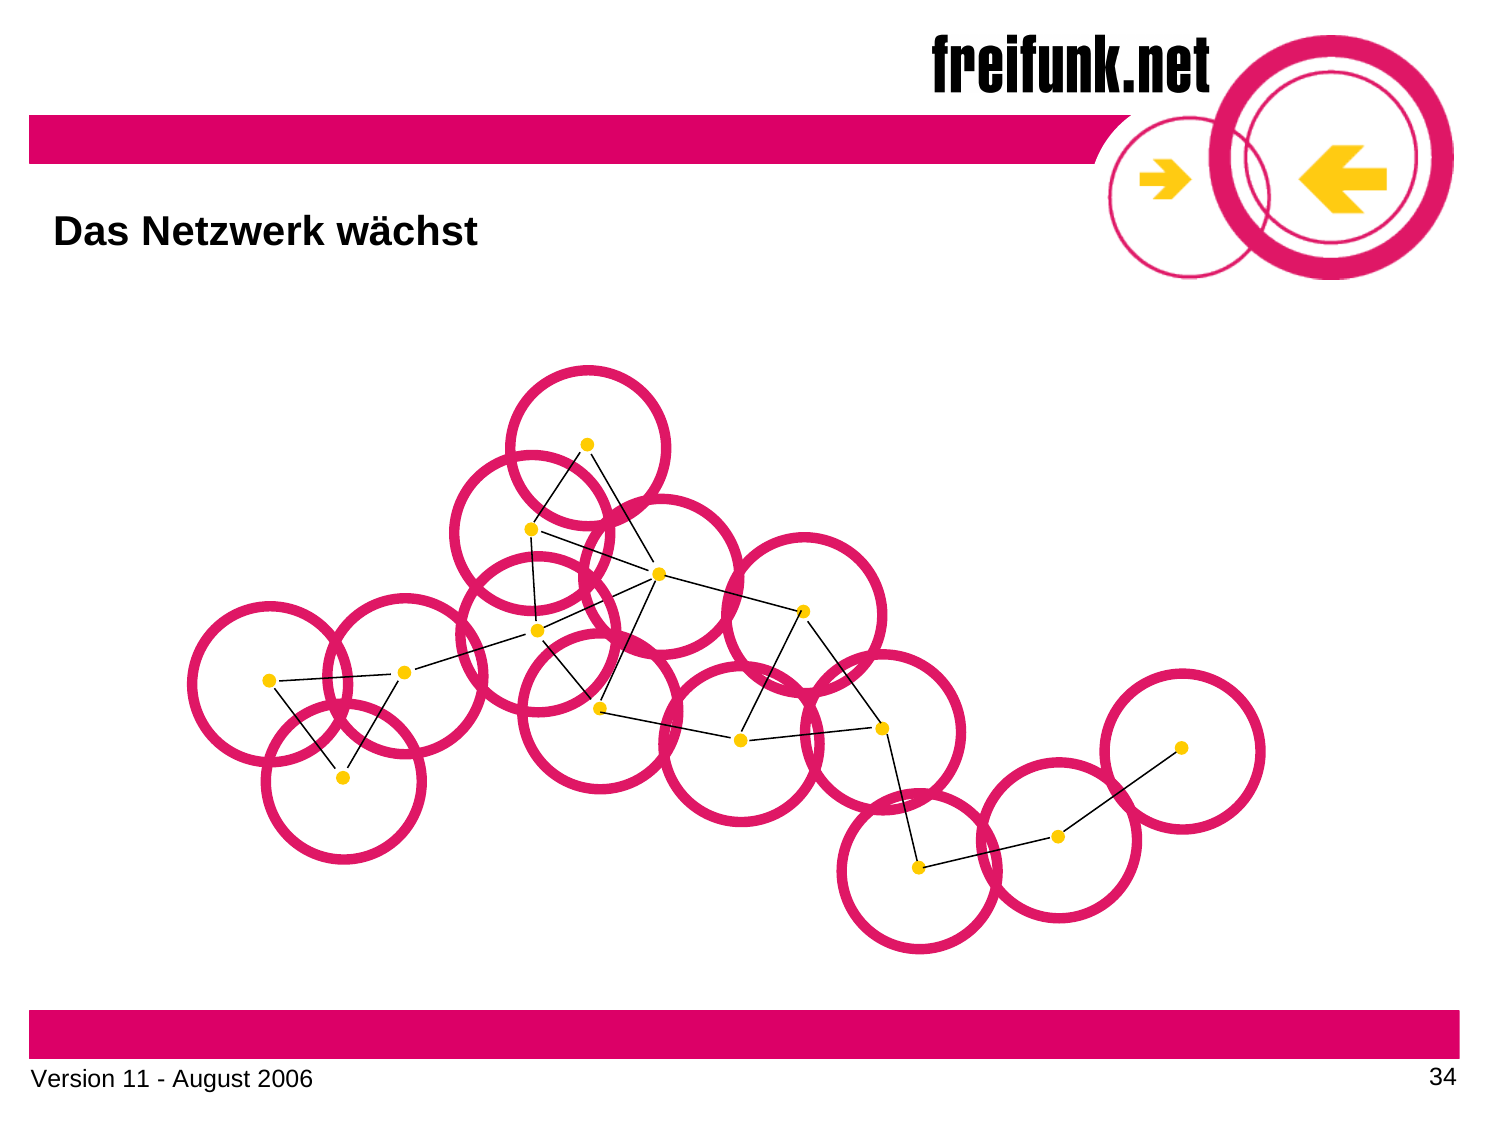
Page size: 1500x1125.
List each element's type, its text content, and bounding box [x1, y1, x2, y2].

text_box [1051, 829, 1066, 844]
text_box [796, 604, 811, 619]
text_box [262, 673, 277, 688]
text_box [530, 623, 545, 638]
text_box [1174, 741, 1189, 755]
picture [932, 34, 1454, 280]
text_box [911, 860, 926, 875]
text_box [652, 567, 667, 582]
text_box [733, 733, 748, 748]
text_box [335, 770, 350, 785]
text_box Das Netzwerk wächst [53, 204, 1046, 283]
text_box [875, 721, 890, 736]
text_box [524, 522, 539, 537]
text_box [397, 665, 412, 680]
text_box [593, 701, 607, 716]
text_box [580, 437, 595, 452]
